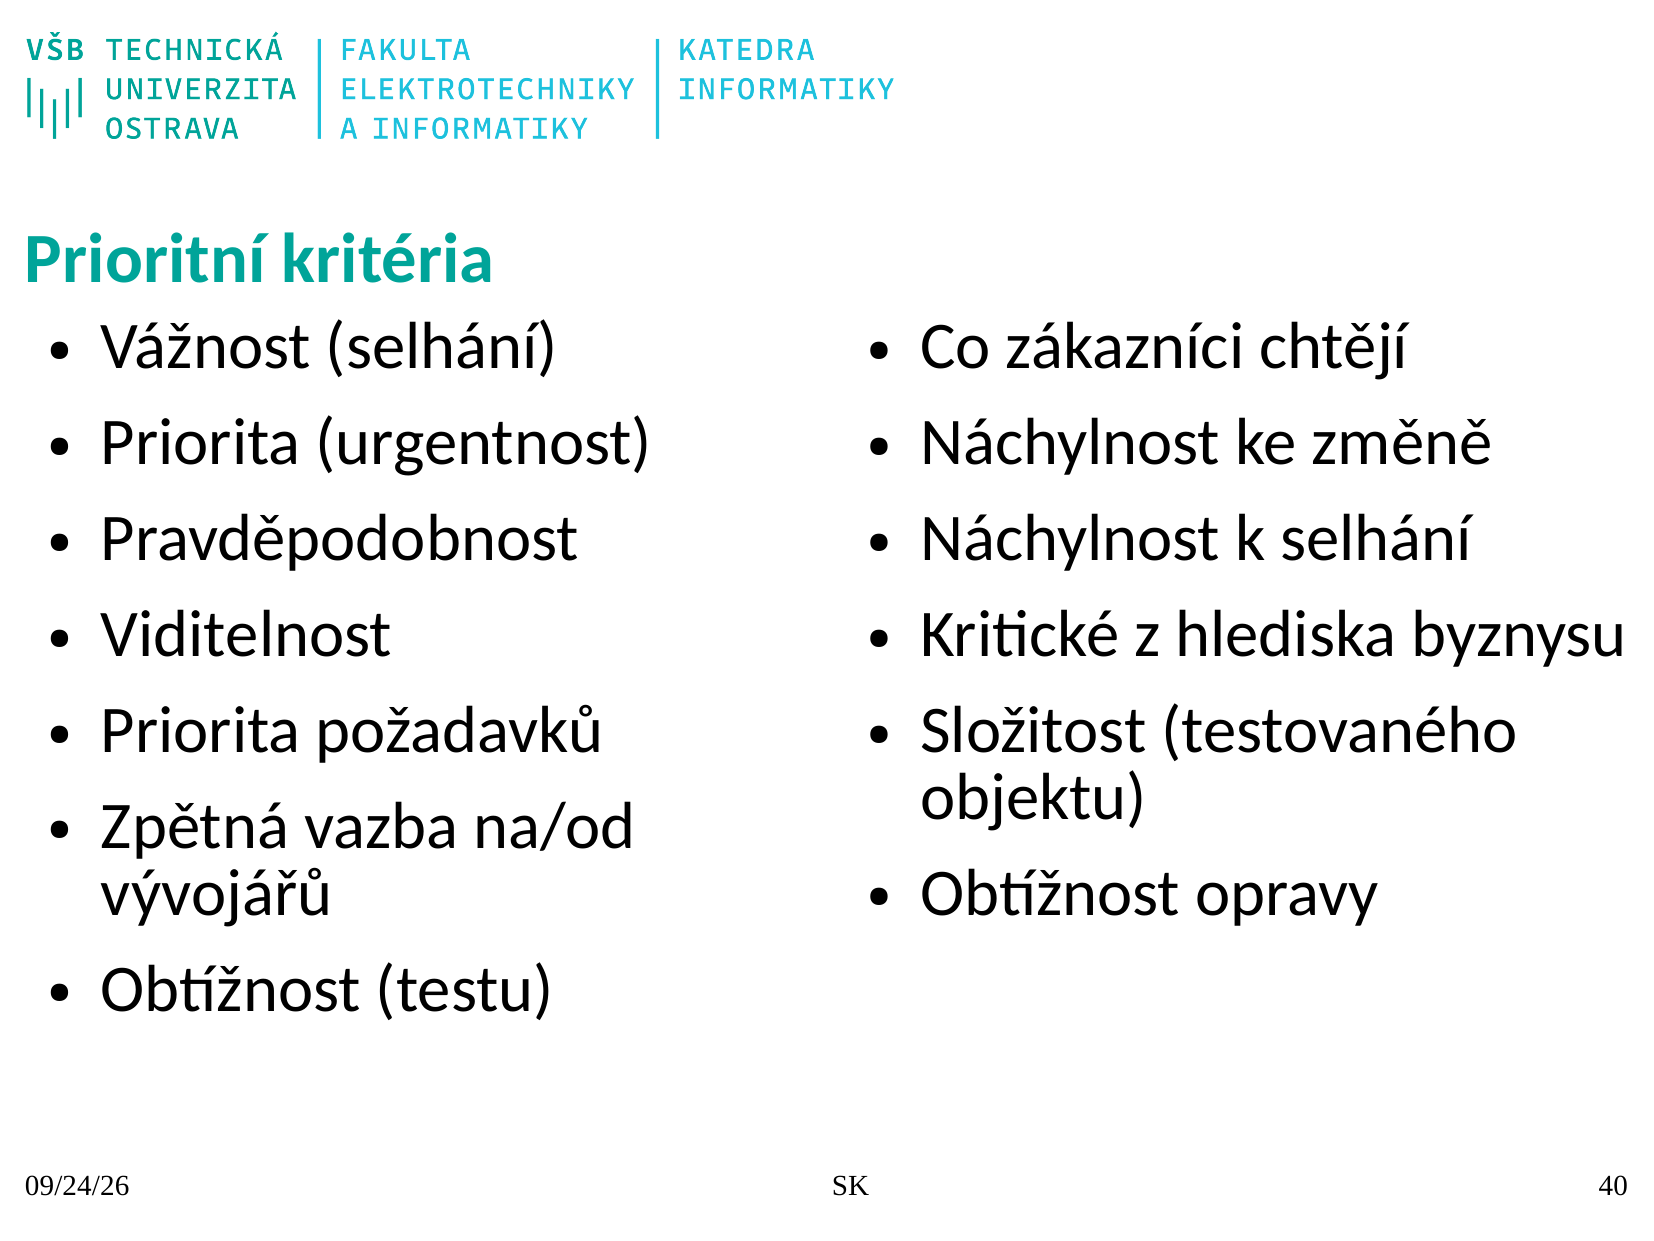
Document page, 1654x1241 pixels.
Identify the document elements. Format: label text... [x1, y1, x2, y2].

list Co zákazníci chtějí Náchylnost ke změně Náchylnost k selhání Kritické z hlediska byznysu Složitost (testovaného objektu) Obtížnost opravy [849, 318, 1630, 1146]
list Vážnost (selhání) Priorita (urgentnost) Pravděpodobnost Viditelnost Priorita požadavků Zpětná vazba na/od vývojářů Obtížnost (testu) [30, 318, 811, 1146]
title Prioritní kritéria [24, 169, 1629, 300]
picture [26, 31, 894, 139]
